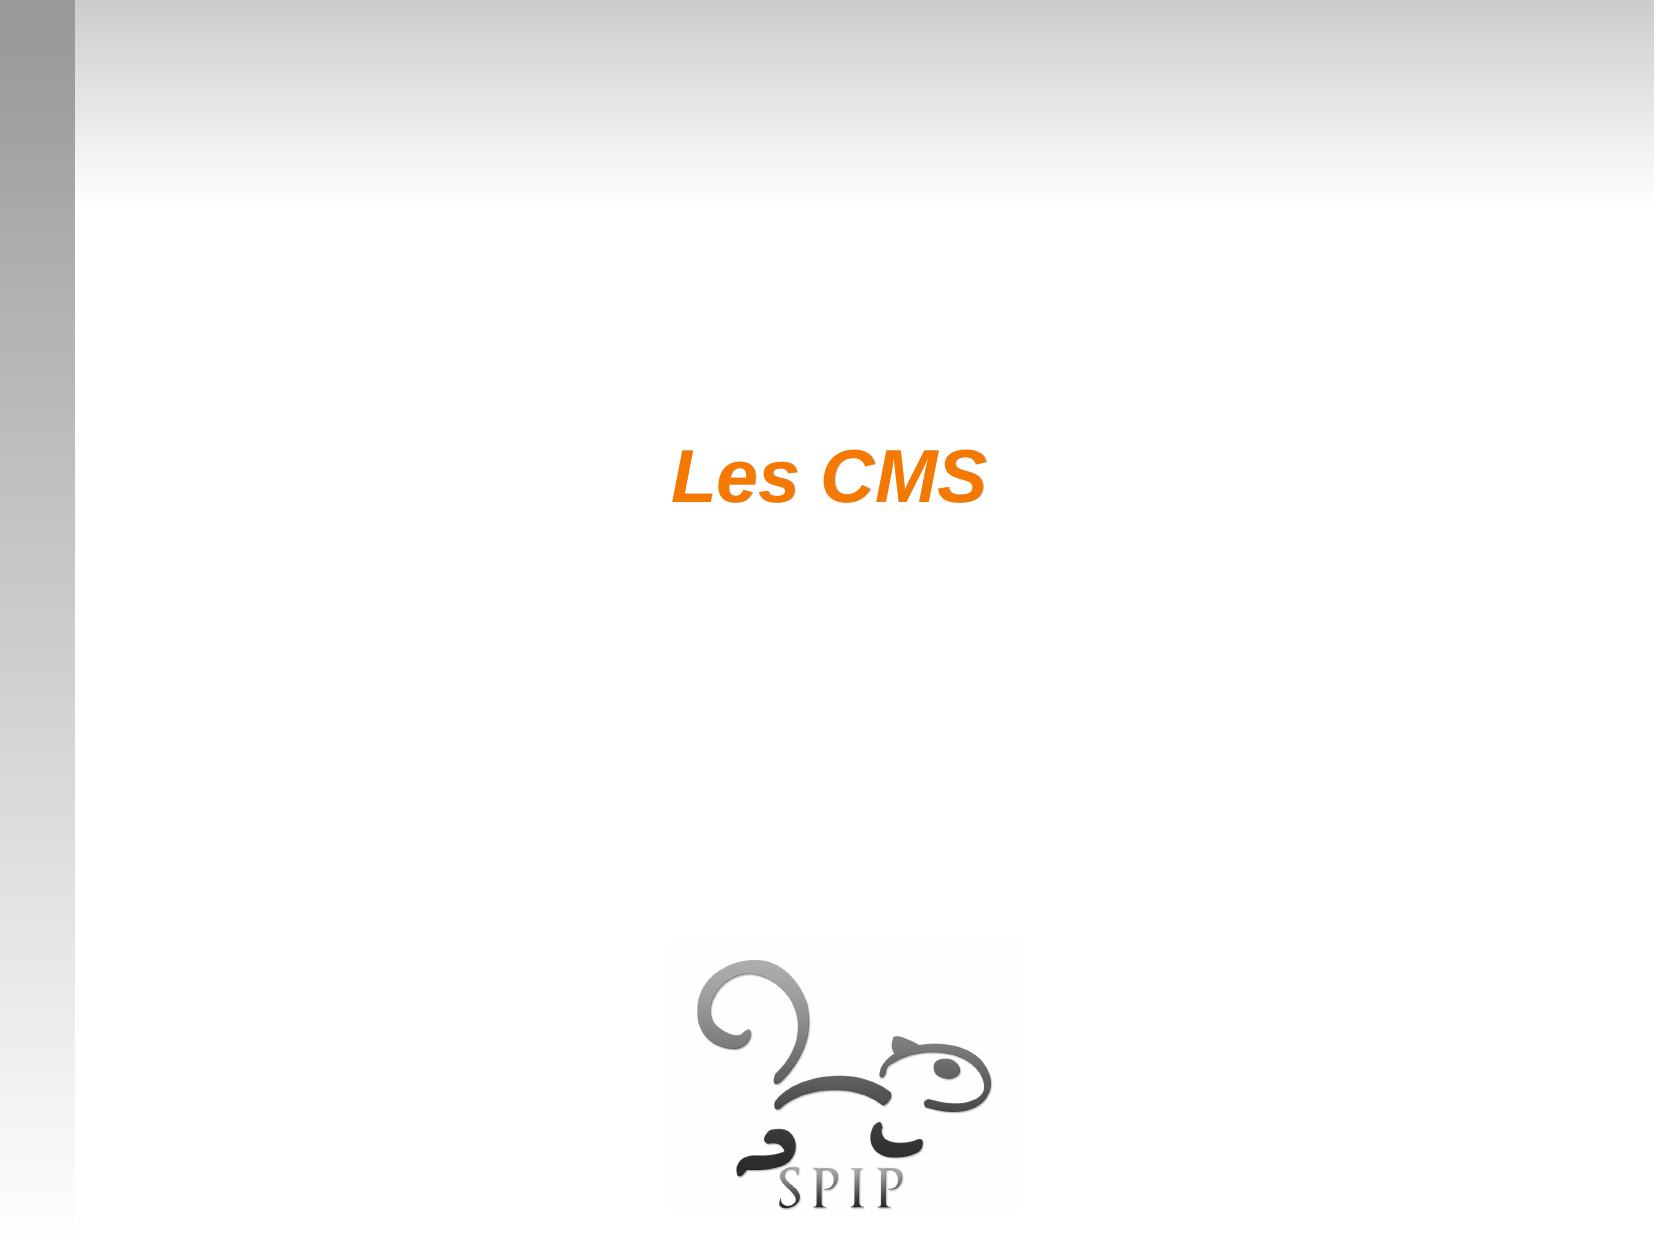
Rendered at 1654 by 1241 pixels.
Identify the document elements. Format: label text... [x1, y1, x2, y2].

title Les CMS [123, 126, 1536, 827]
picture [667, 938, 1022, 1211]
